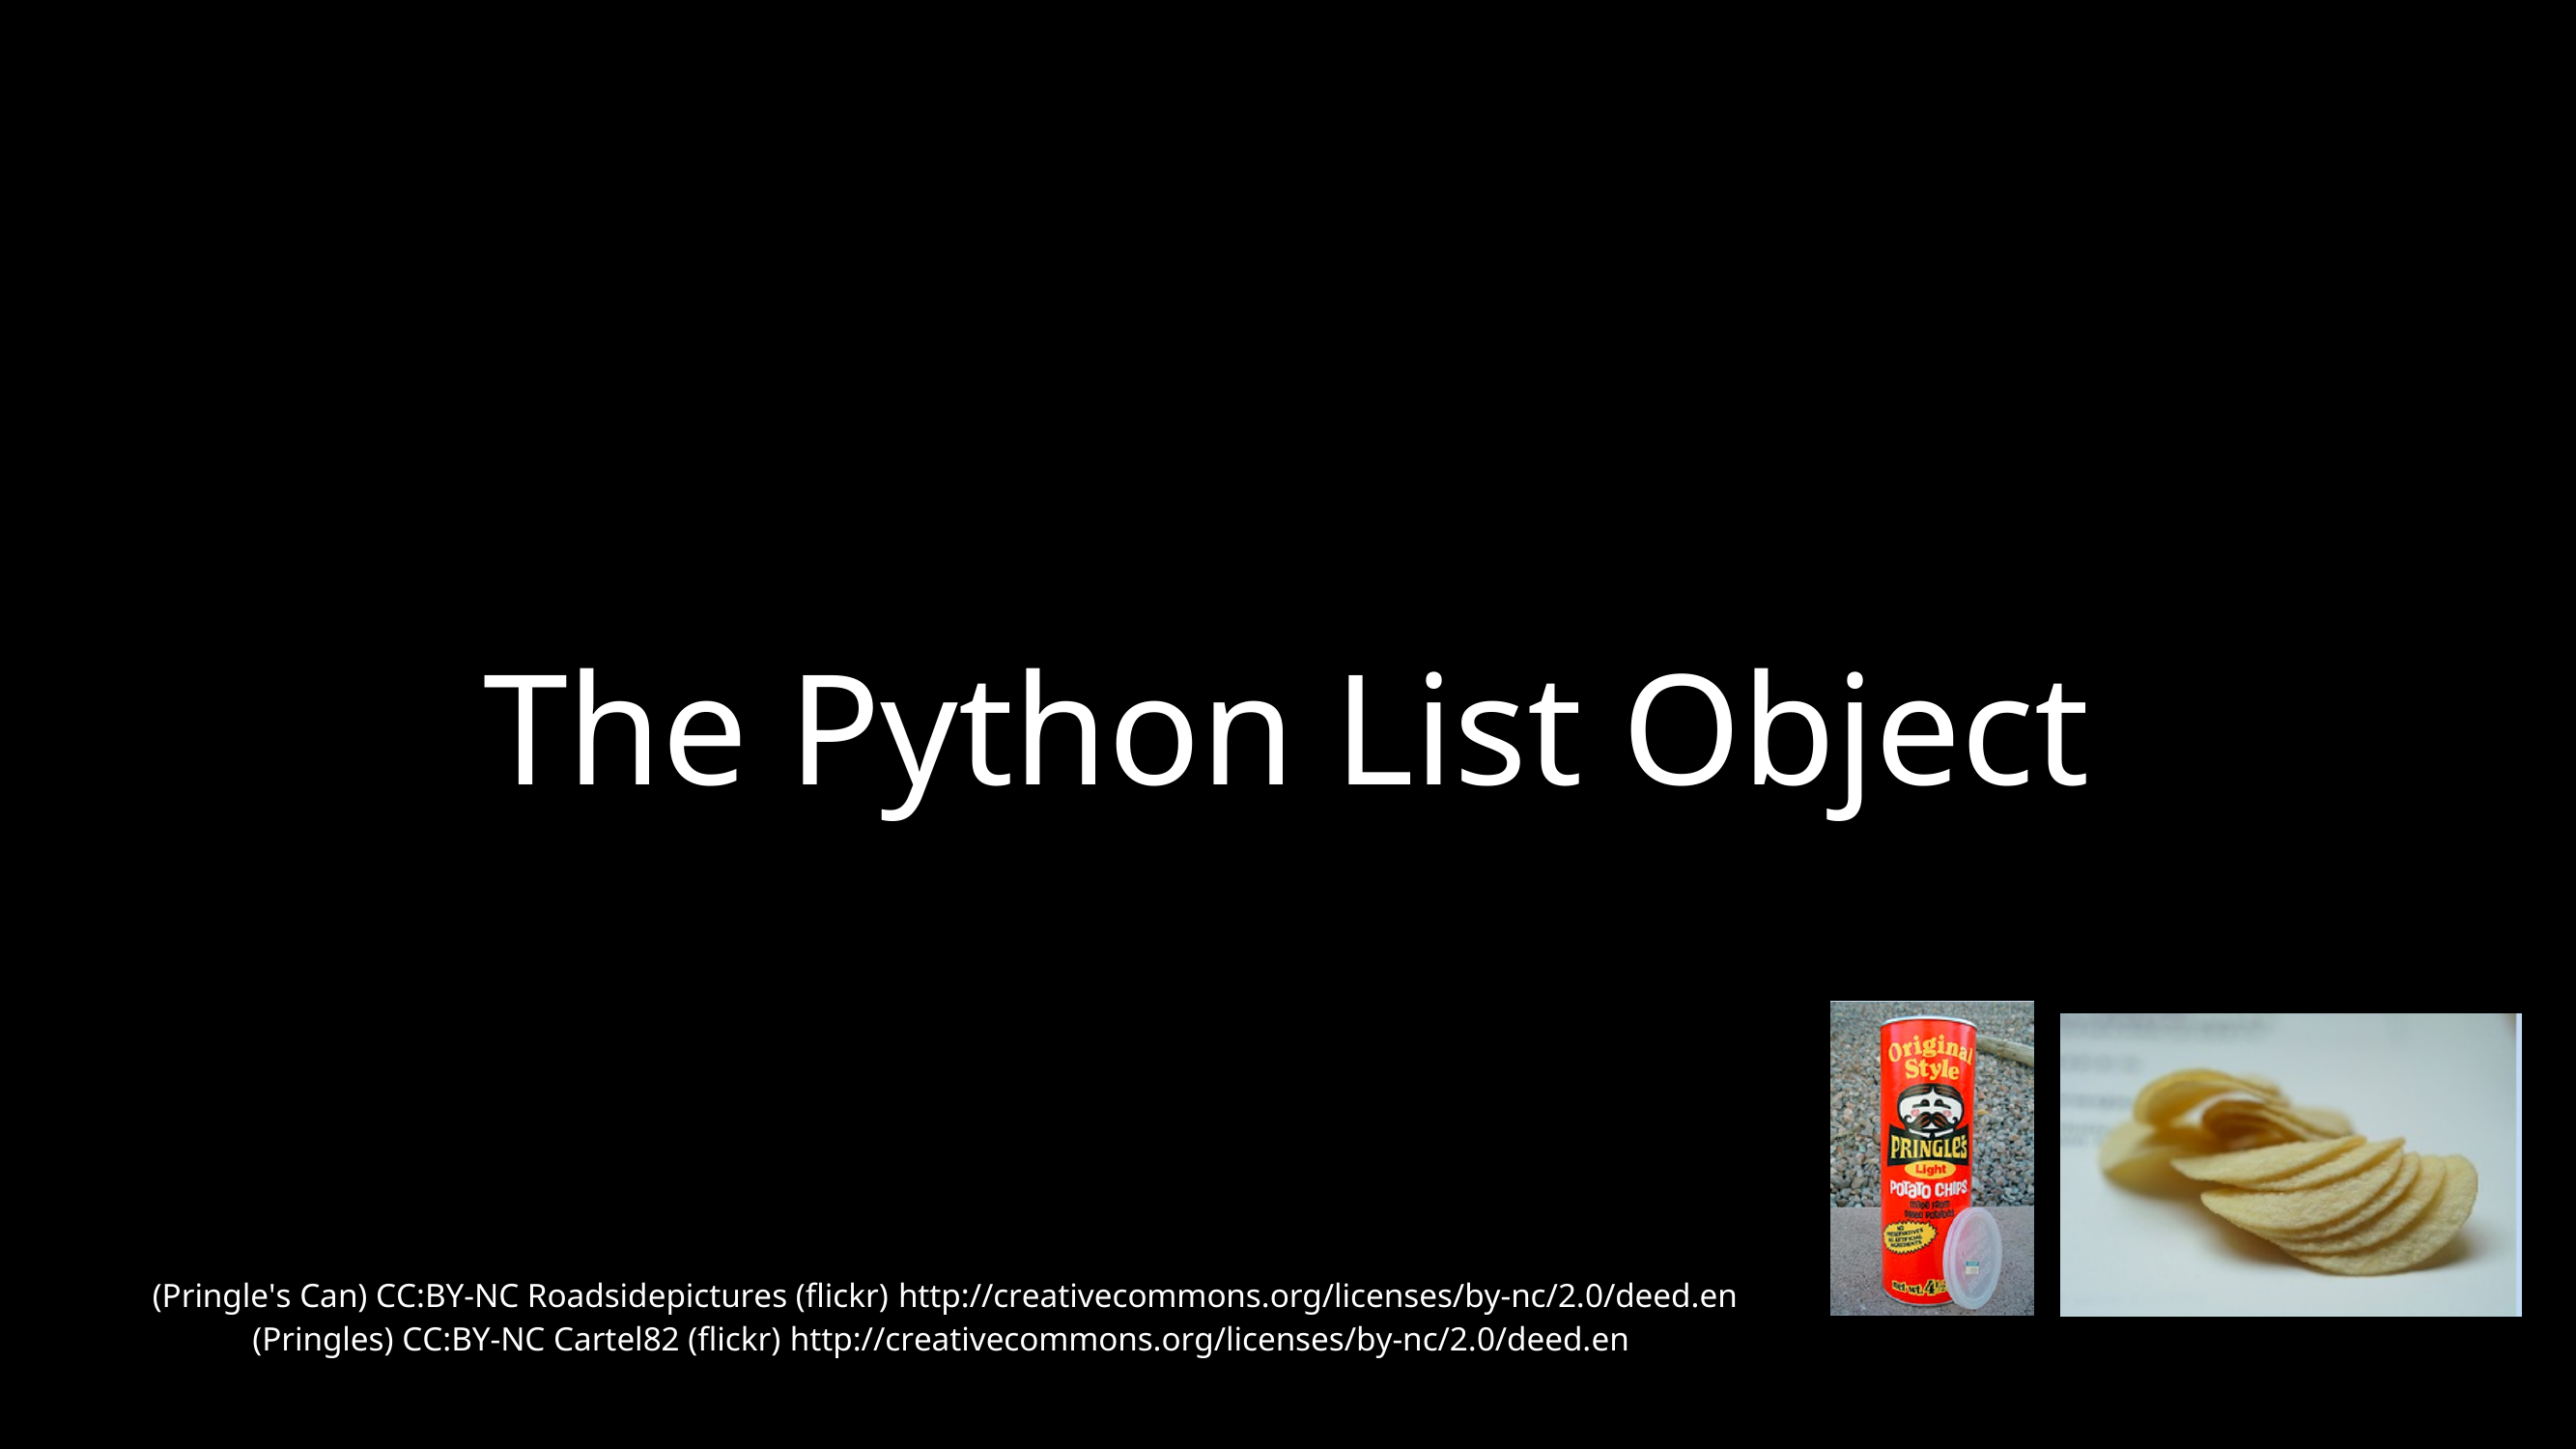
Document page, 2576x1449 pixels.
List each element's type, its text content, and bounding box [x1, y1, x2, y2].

text_box (Pringle's Can) CC:BY-NC Roadsidepictures (flickr) http://creativecommons.org/licenses/by-nc/2.0/deed.en (Pringles) CC:BY-NC Cartel82 (flickr) http://creativecommons.org/licenses/by-nc/2.0/deed.en [108, 1267, 1783, 1371]
picture [1830, 1001, 2034, 1316]
title The Python List Object [183, 440, 2392, 1007]
picture [2060, 1013, 2522, 1317]
